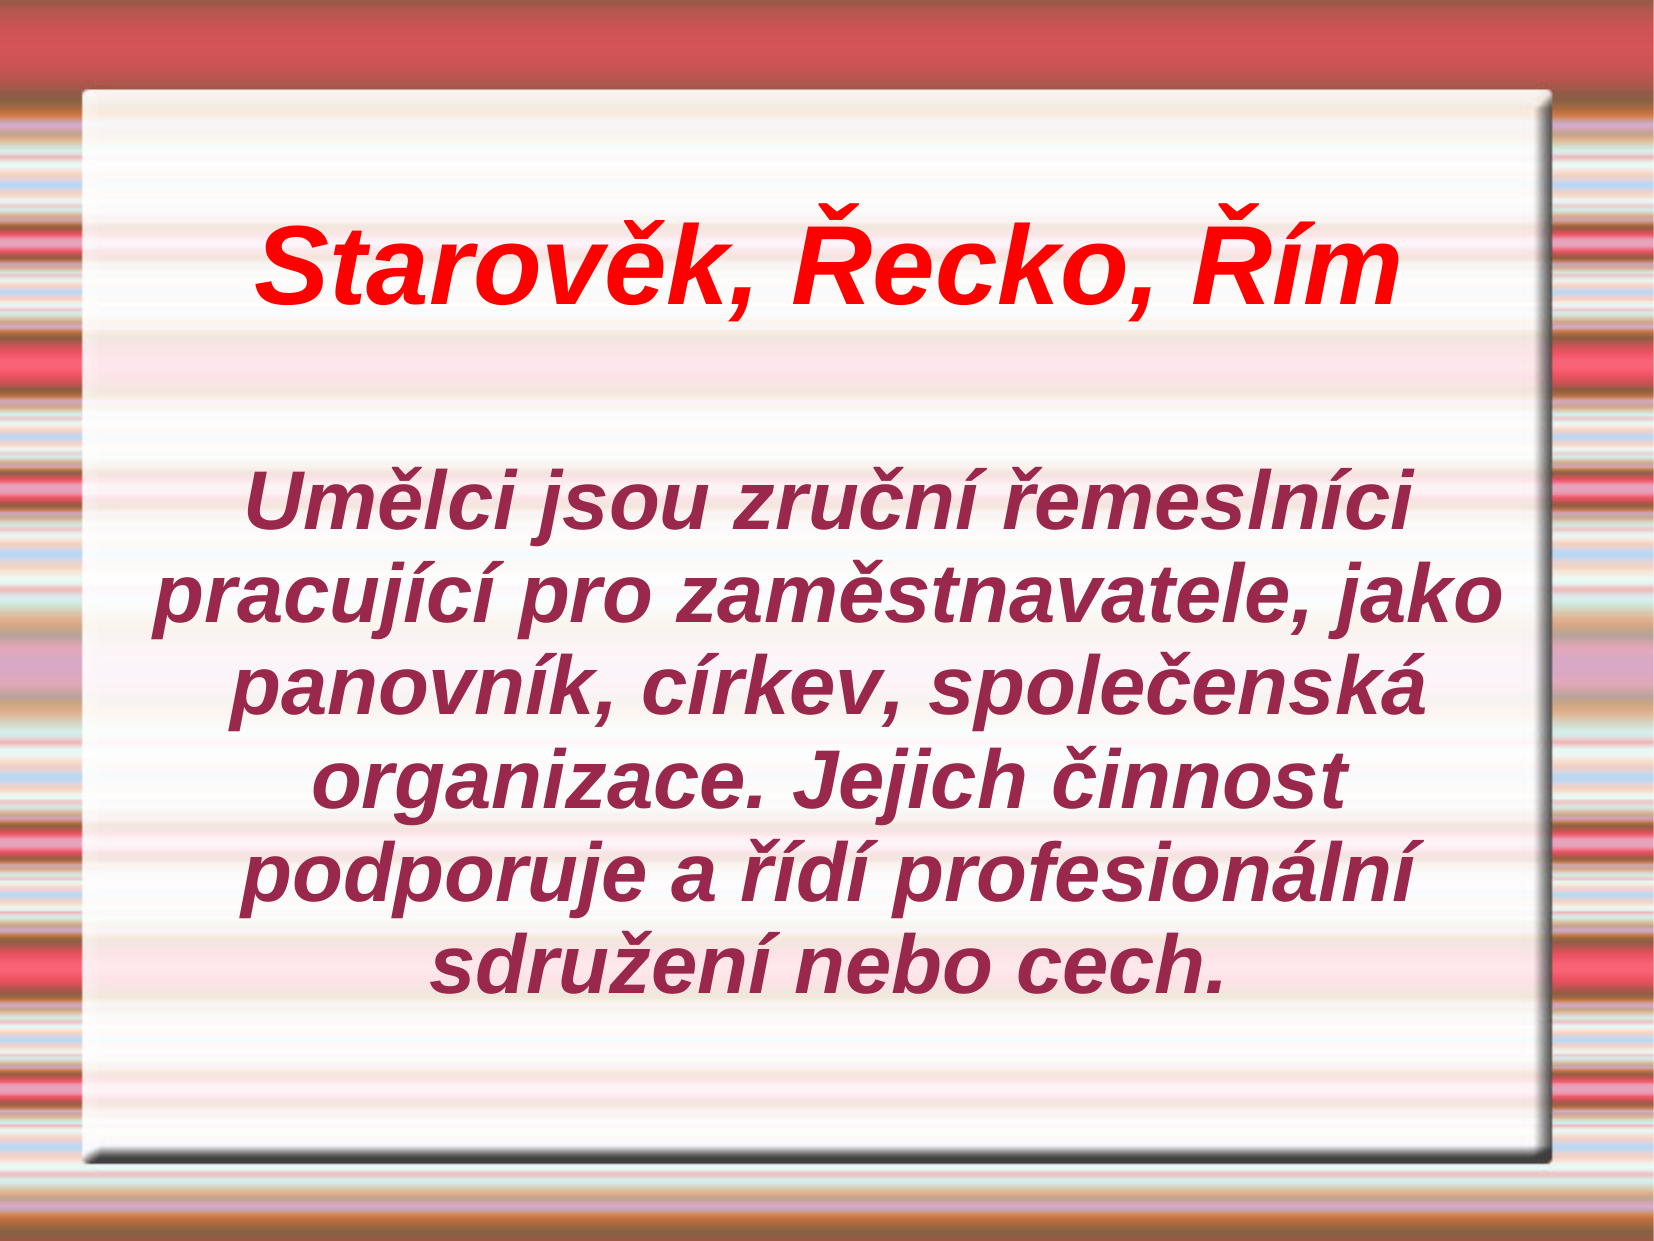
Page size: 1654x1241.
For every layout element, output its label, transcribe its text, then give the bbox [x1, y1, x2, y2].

picture [0, 0, 1654, 1241]
title Starověk, Řecko, Řím Umělci jsou zruční řemeslníci pracující pro zaměstnavatele, jako panovník, církev, společenská organizace. Jejich činnost podporuje a řídí profesionální sdružení nebo cech. [123, 123, 1536, 1093]
